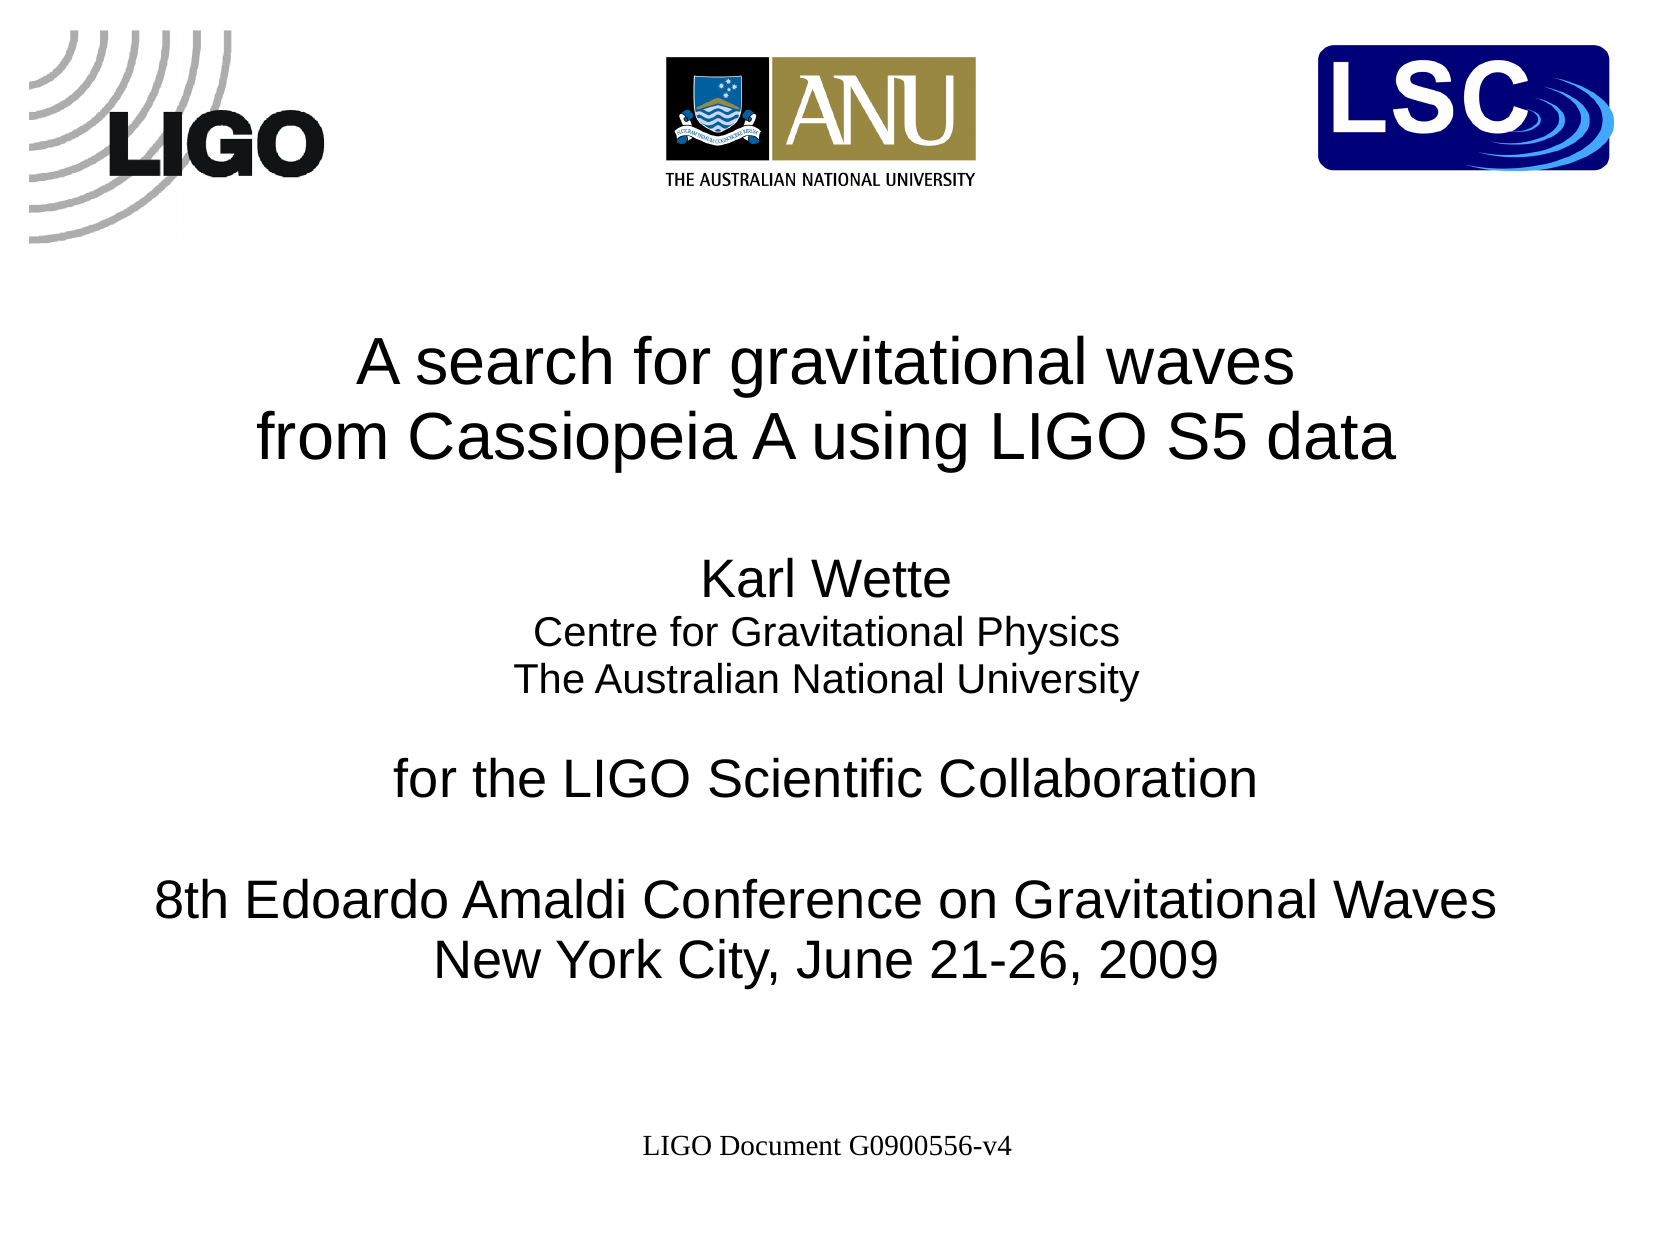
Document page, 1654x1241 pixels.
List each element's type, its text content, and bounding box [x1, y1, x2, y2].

picture [29, 29, 325, 244]
picture [614, 17, 1028, 225]
picture [1318, 45, 1614, 171]
subtitle A search for gravitational waves from Cassiopeia A using LIGO S5 data Karl Wette Centre for Gravitational Physics The Australian National University for the LIGO Scientific Collaboration 8th Edoardo Amaldi Conference on Gravitational Waves New York City, June 21-26, 2009 [82, 192, 1571, 1123]
